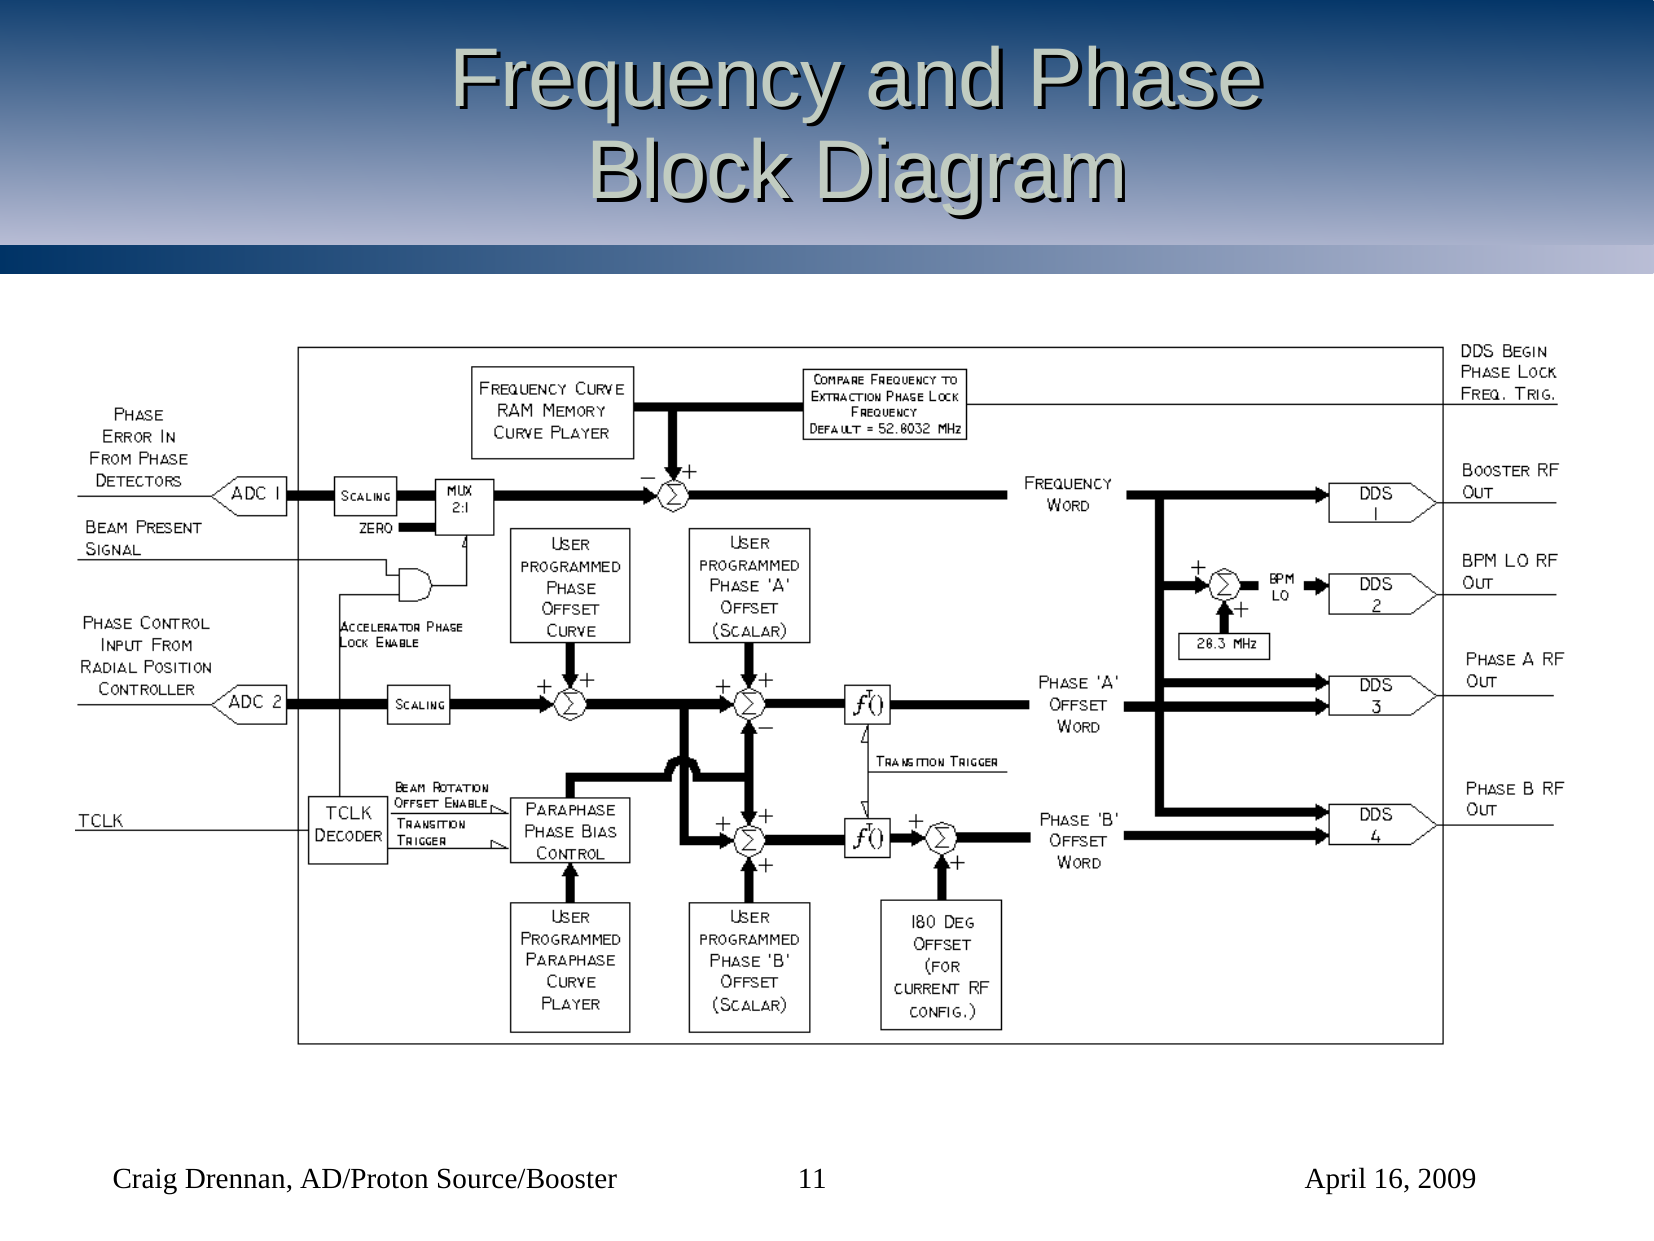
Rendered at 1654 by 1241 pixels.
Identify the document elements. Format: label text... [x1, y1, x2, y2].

title Frequency and Phase Block Diagram [121, 20, 1534, 228]
picture [75, 299, 1576, 1069]
